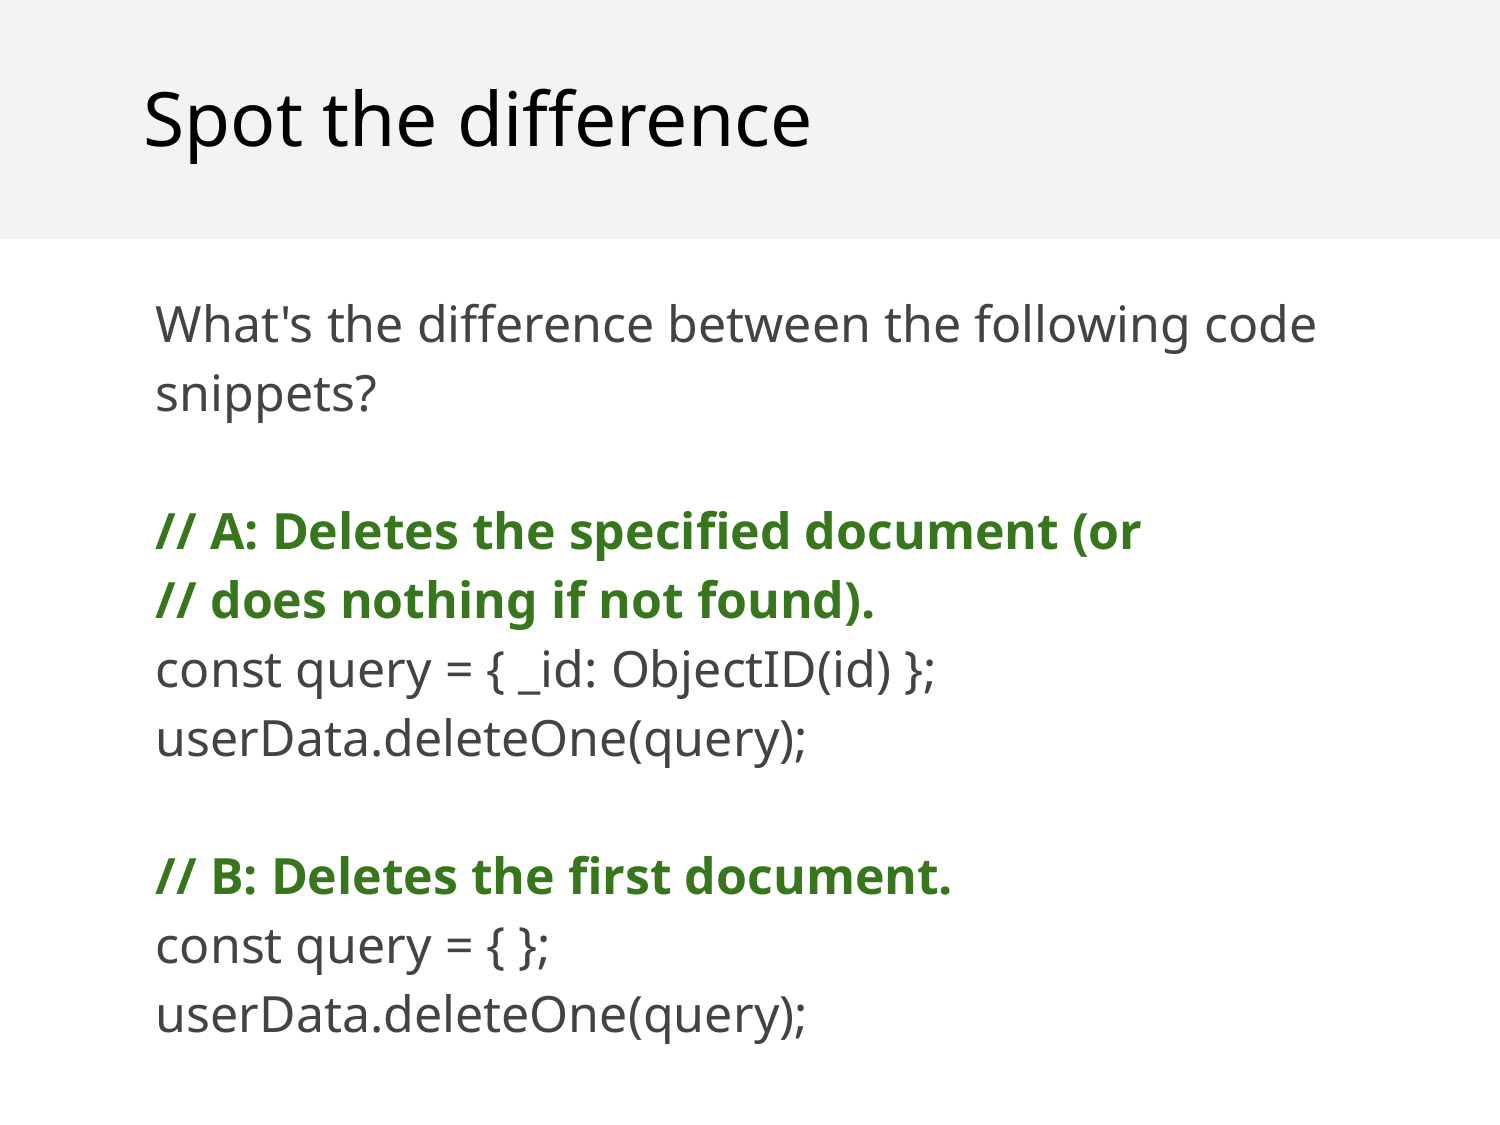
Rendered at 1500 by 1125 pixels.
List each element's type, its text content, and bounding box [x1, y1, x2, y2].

title Spot the difference [128, 56, 1372, 183]
list What's the difference between the following code snippets? // A: Deletes the specified document (or // does nothing if not found). const query = { _id: ObjectID(id) }; userData.deleteOne(query); // B: Deletes the first document. const query = { }; userData.deleteOne(query); [140, 268, 1452, 965]
